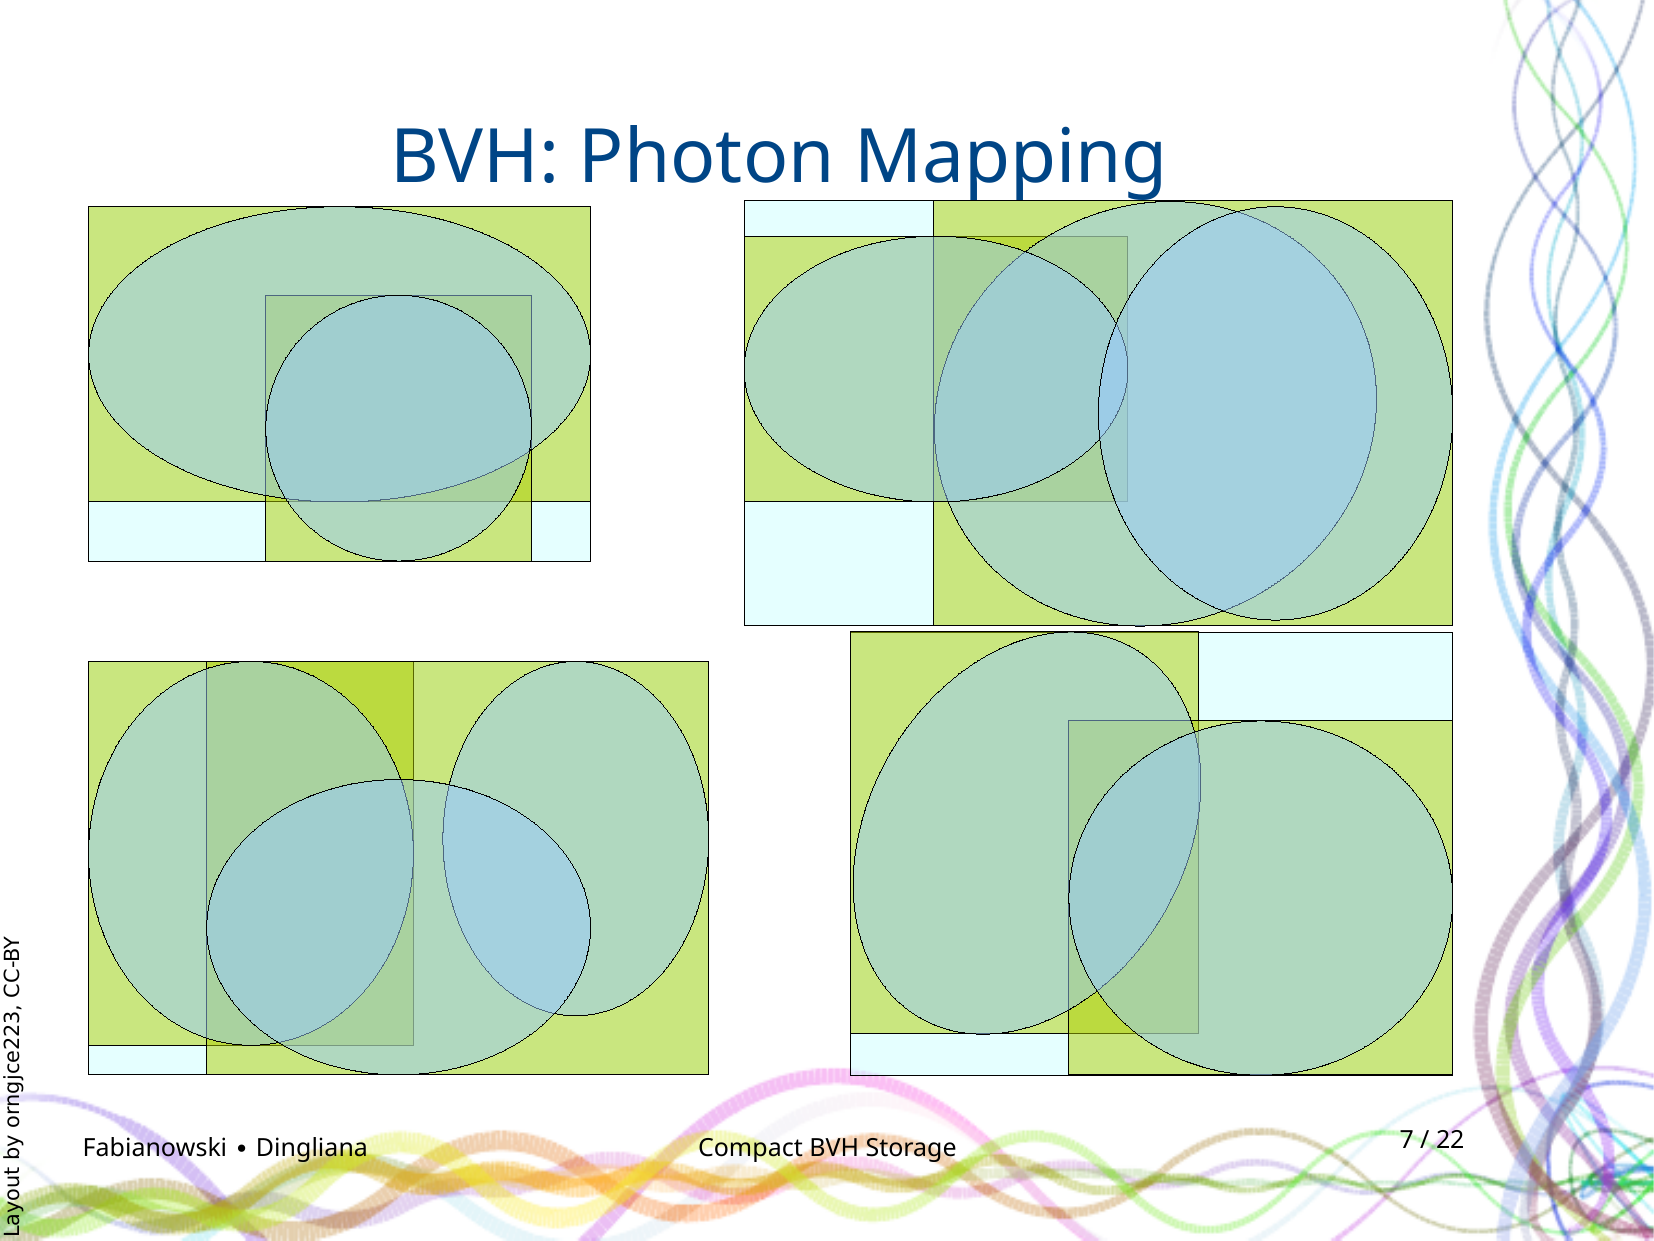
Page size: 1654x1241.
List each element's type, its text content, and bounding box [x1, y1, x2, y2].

picture [0, 0, 1654, 1241]
text_box [850, 631, 1453, 1076]
text_box [88, 201, 1453, 627]
title BVH: Photon Mapping [82, 56, 1477, 250]
text_box [88, 661, 709, 1075]
text_box 7 / 22 [1346, 1122, 1477, 1153]
